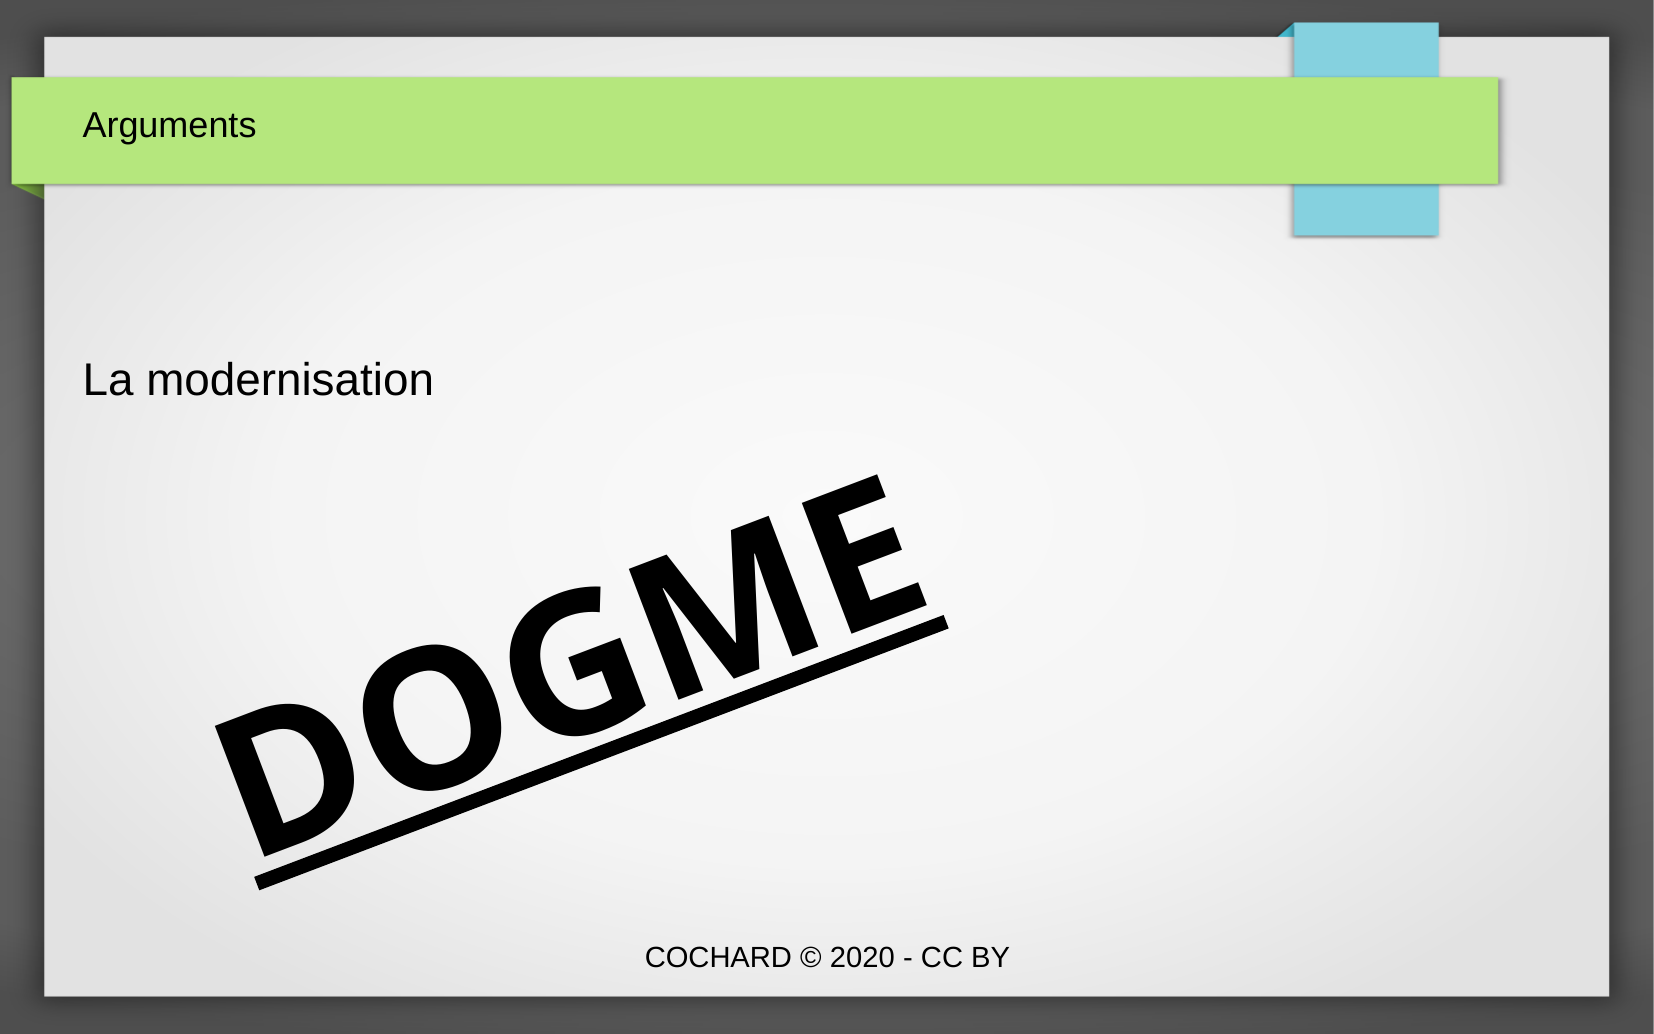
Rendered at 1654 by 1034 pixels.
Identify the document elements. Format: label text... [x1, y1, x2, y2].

picture [0, 0, 1654, 1034]
text_box DOGME [93, 345, 1040, 976]
list La modernisation [82, 249, 1571, 849]
title Arguments [82, 39, 1235, 210]
